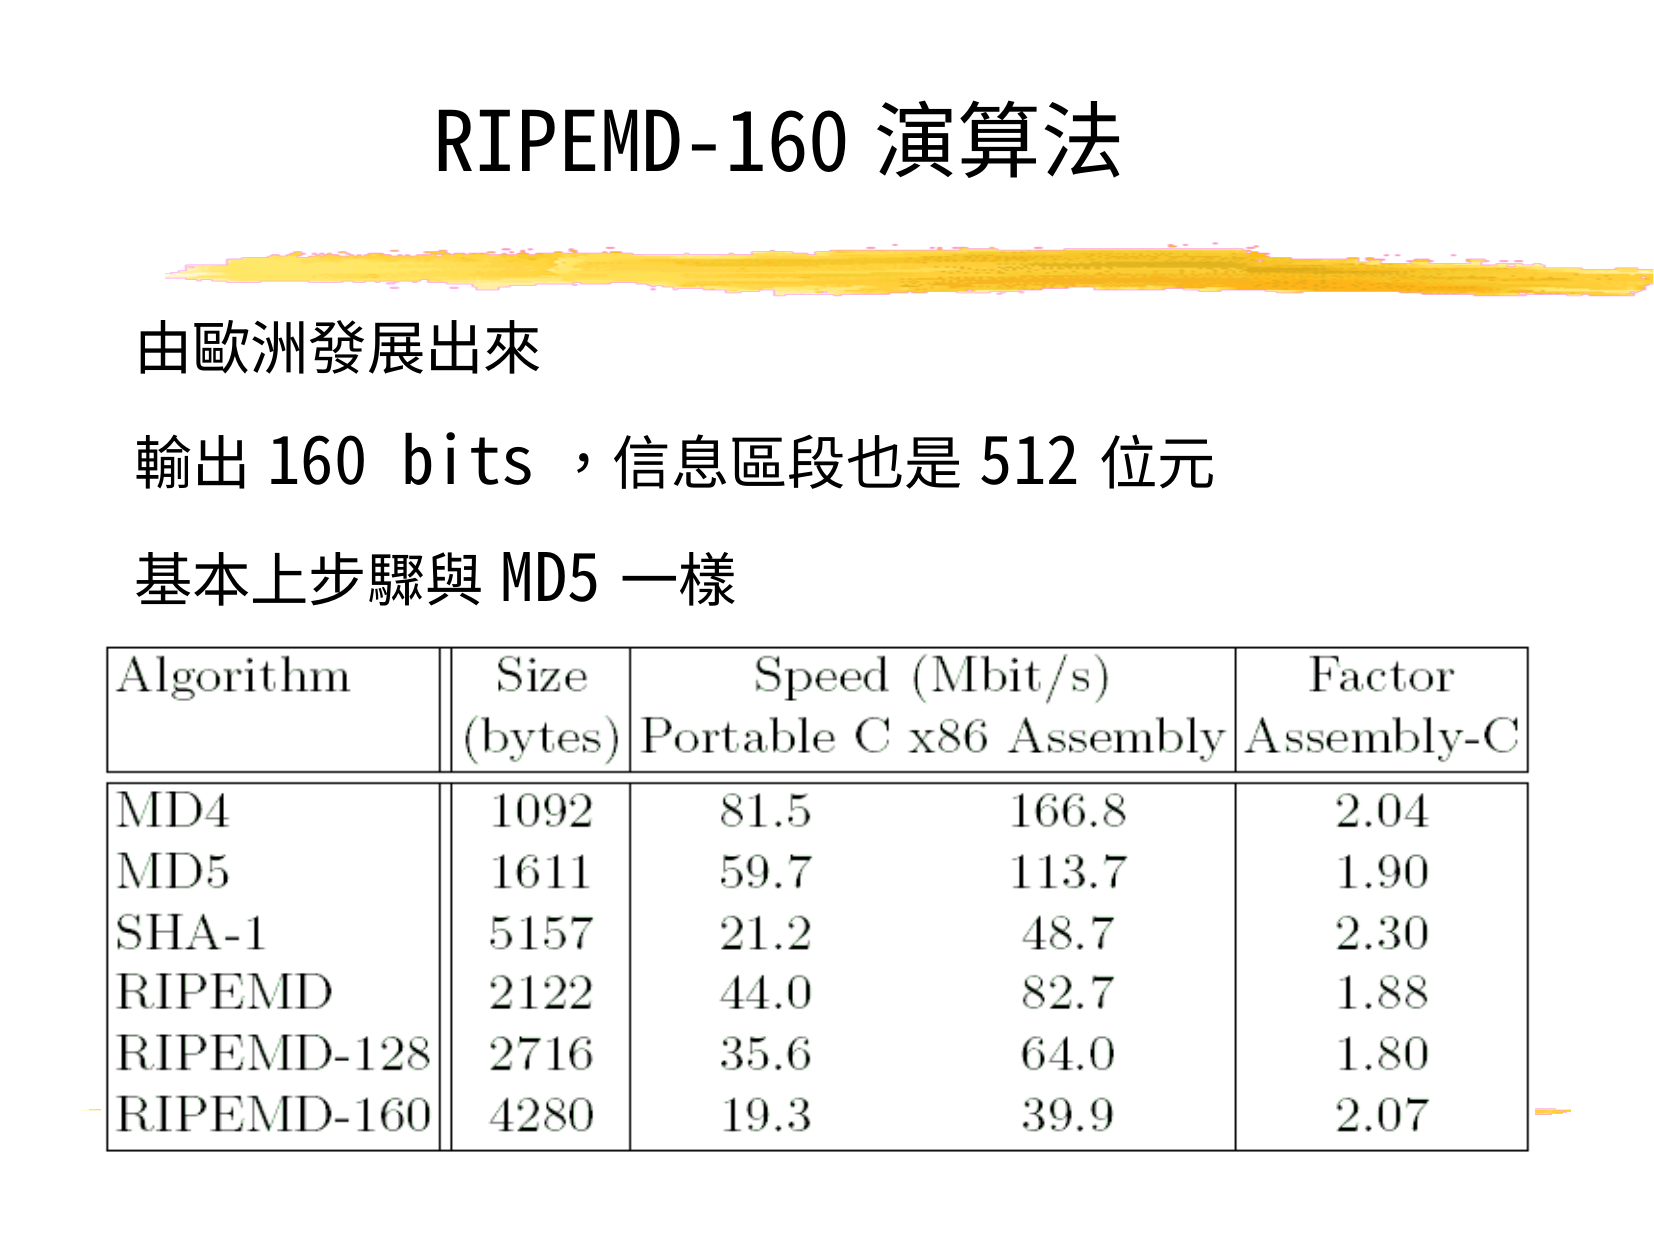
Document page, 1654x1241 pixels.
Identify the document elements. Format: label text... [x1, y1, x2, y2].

picture [165, 237, 1654, 308]
list 由歐洲發展出來 輸出160 bits，信息區段也是512位元 基本上步驟與MD5一樣 這個方法有可能是三種之中最難破解的 [134, 297, 1540, 646]
title RIPEMD-160演算法 [76, 28, 1482, 235]
picture [82, 636, 1571, 1165]
